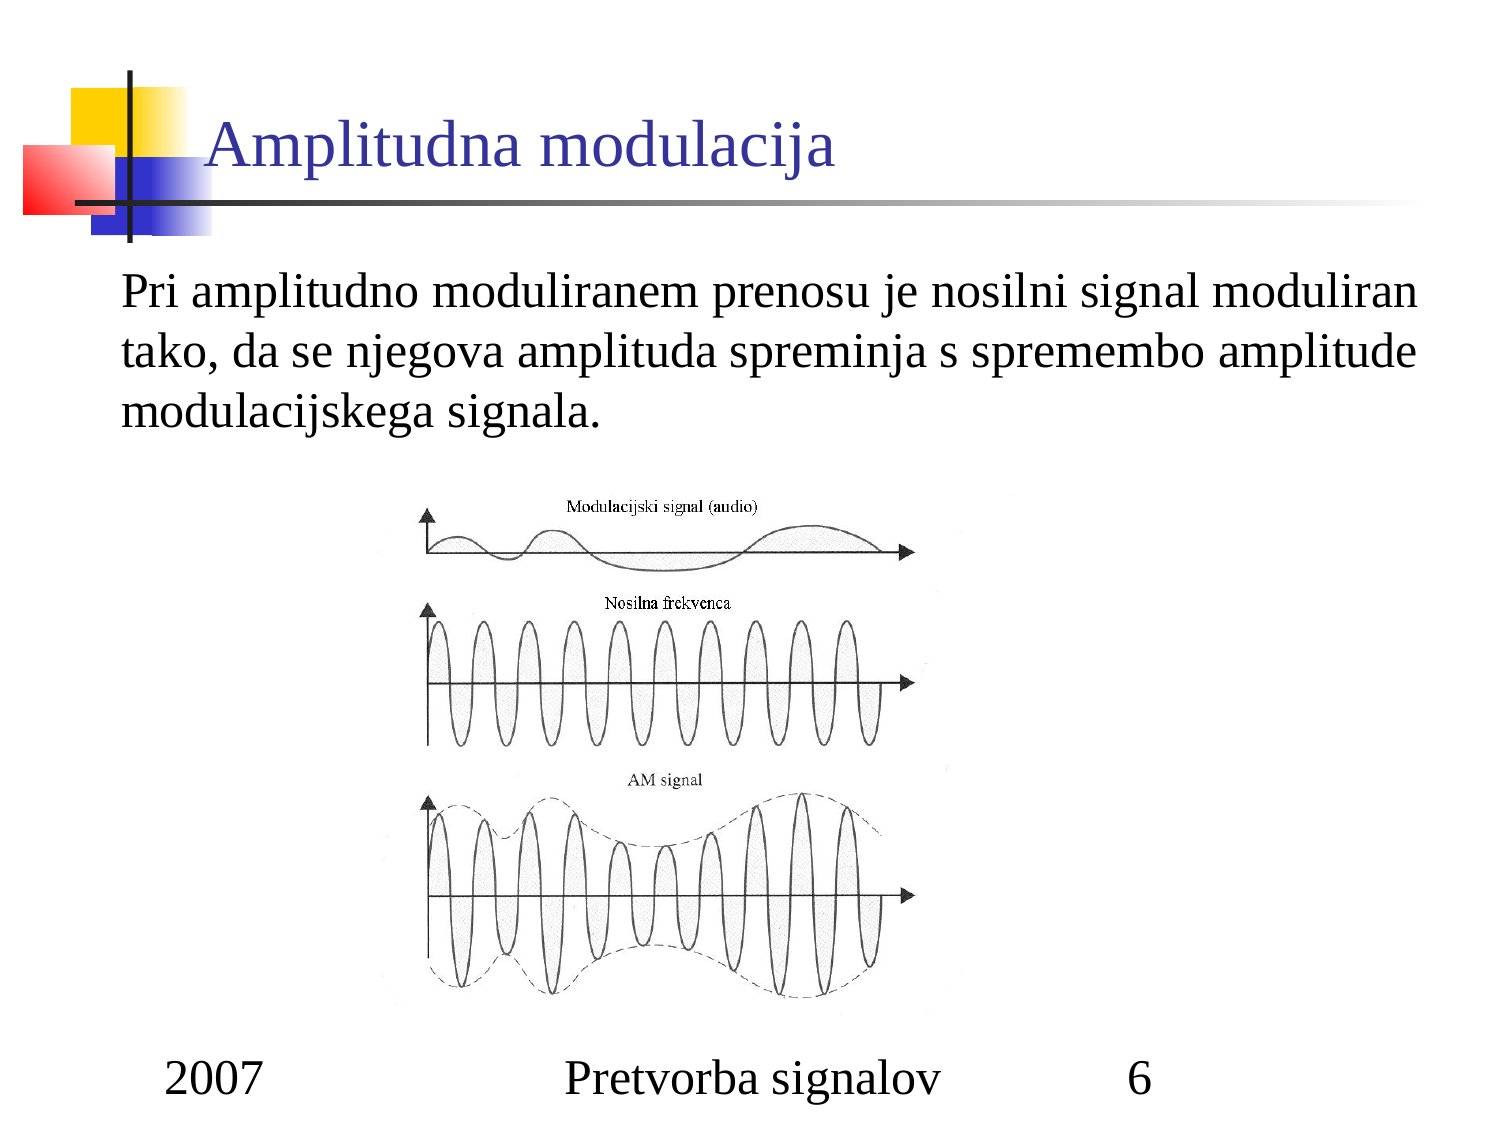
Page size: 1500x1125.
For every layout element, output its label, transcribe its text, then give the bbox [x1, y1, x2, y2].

picture [350, 474, 1014, 1039]
title Amplitudna modulacija [188, 92, 1468, 188]
list Pri amplitudno moduliranem prenosu je nosilni signal moduliran tako, da se njegova amplituda spreminja s spremembo amplitude modulacijskega signala. [50, 249, 1469, 451]
